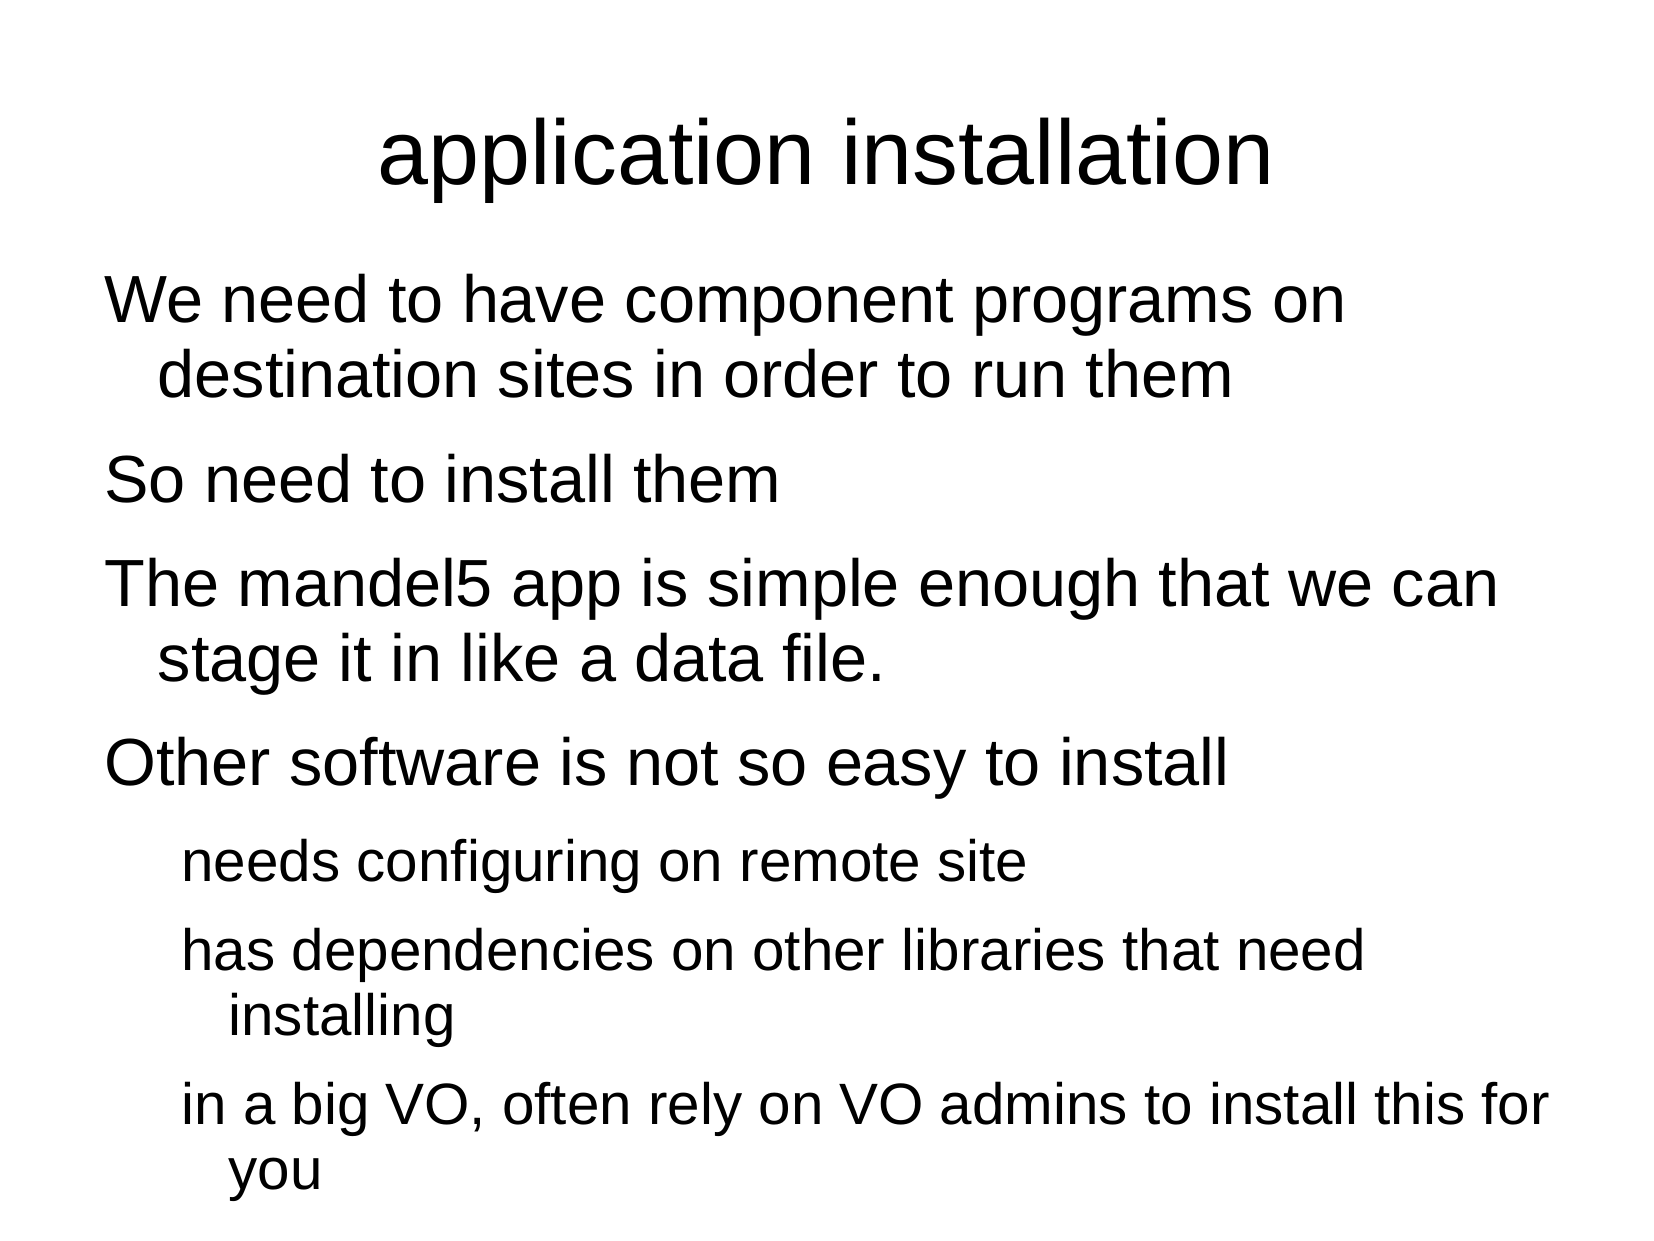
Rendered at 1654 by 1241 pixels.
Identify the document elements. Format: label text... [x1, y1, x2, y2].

list We need to have component programs on destination sites in order to run them So need to install them The mandel5 app is simple enough that we can stage it in like a data file. Other software is not so easy to install needs configuring on remote site has dependencies on other libraries that need installing in a big VO, often rely on VO admins to install this for you [86, 262, 1576, 1224]
title application installation [82, 56, 1571, 250]
